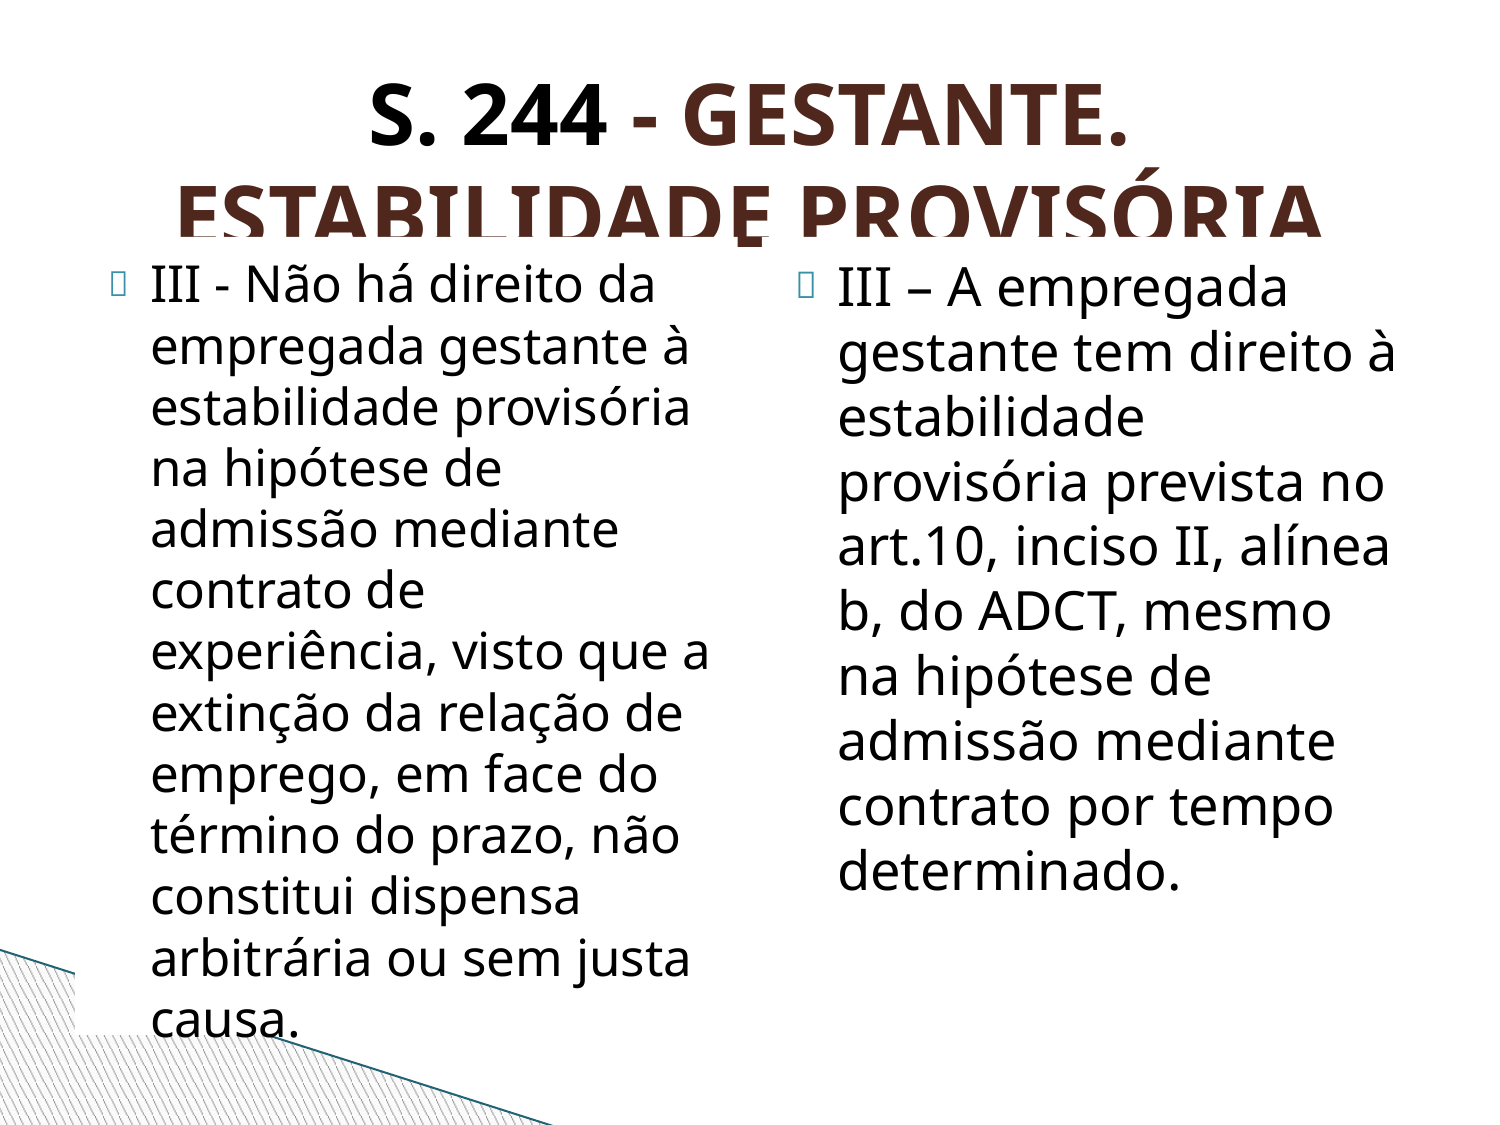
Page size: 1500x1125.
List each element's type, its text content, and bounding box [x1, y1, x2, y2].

picture [0, 952, 543, 1125]
list III ‐ Não há direito da empregada gestante à estabilidade provisória na hipótese de admissão mediante contrato de experiência, visto que a extinção da relação de emprego, em face do término do prazo, não constitui dispensa arbitrária ou sem justa causa. [75, 236, 738, 1035]
title S. 244 - GESTANTE. ESTABILIDADE PROVISÓRIA [75, 44, 1425, 273]
list III – A empregada gestante tem direito à estabilidade provisória prevista no art.10, inciso II, alínea b, do ADCT, mesmo na hipótese de admissão mediante contrato por tempo determinado. [761, 236, 1425, 1002]
